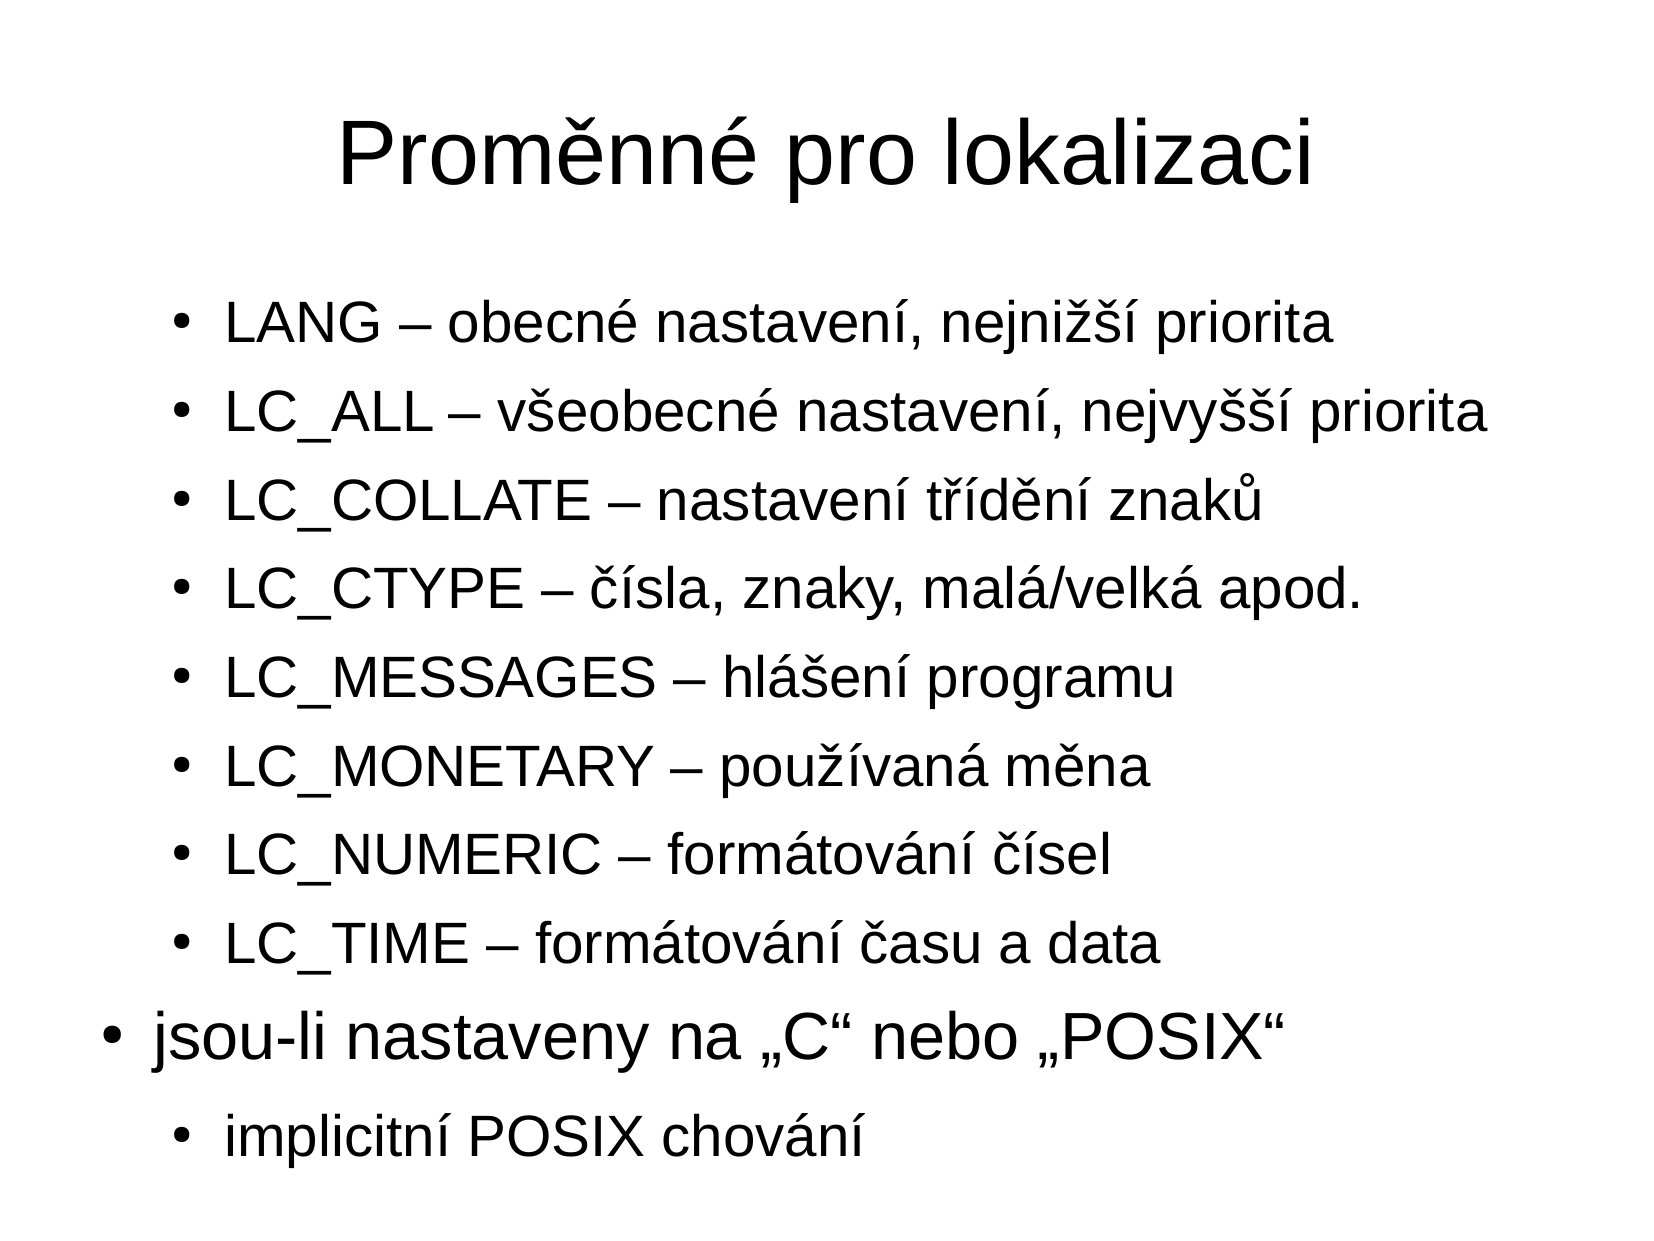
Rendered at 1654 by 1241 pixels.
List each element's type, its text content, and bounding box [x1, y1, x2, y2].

title Proměnné pro lokalizaci [82, 49, 1571, 257]
list LANG – obecné nastavení, nejnižší priorita LC_ALL – všeobecné nastavení, nejvyšší priorita LC_COLLATE – nastavení třídění znaků LC_CTYPE – čísla, znaky, malá/velká apod. LC_MESSAGES – hlášení programu LC_MONETARY – používaná měna LC_NUMERIC – formátování čísel LC_TIME – formátování času a data jsou-li nastaveny na „C“ nebo „POSIX“ implicitní POSIX chování [82, 290, 1571, 1169]
